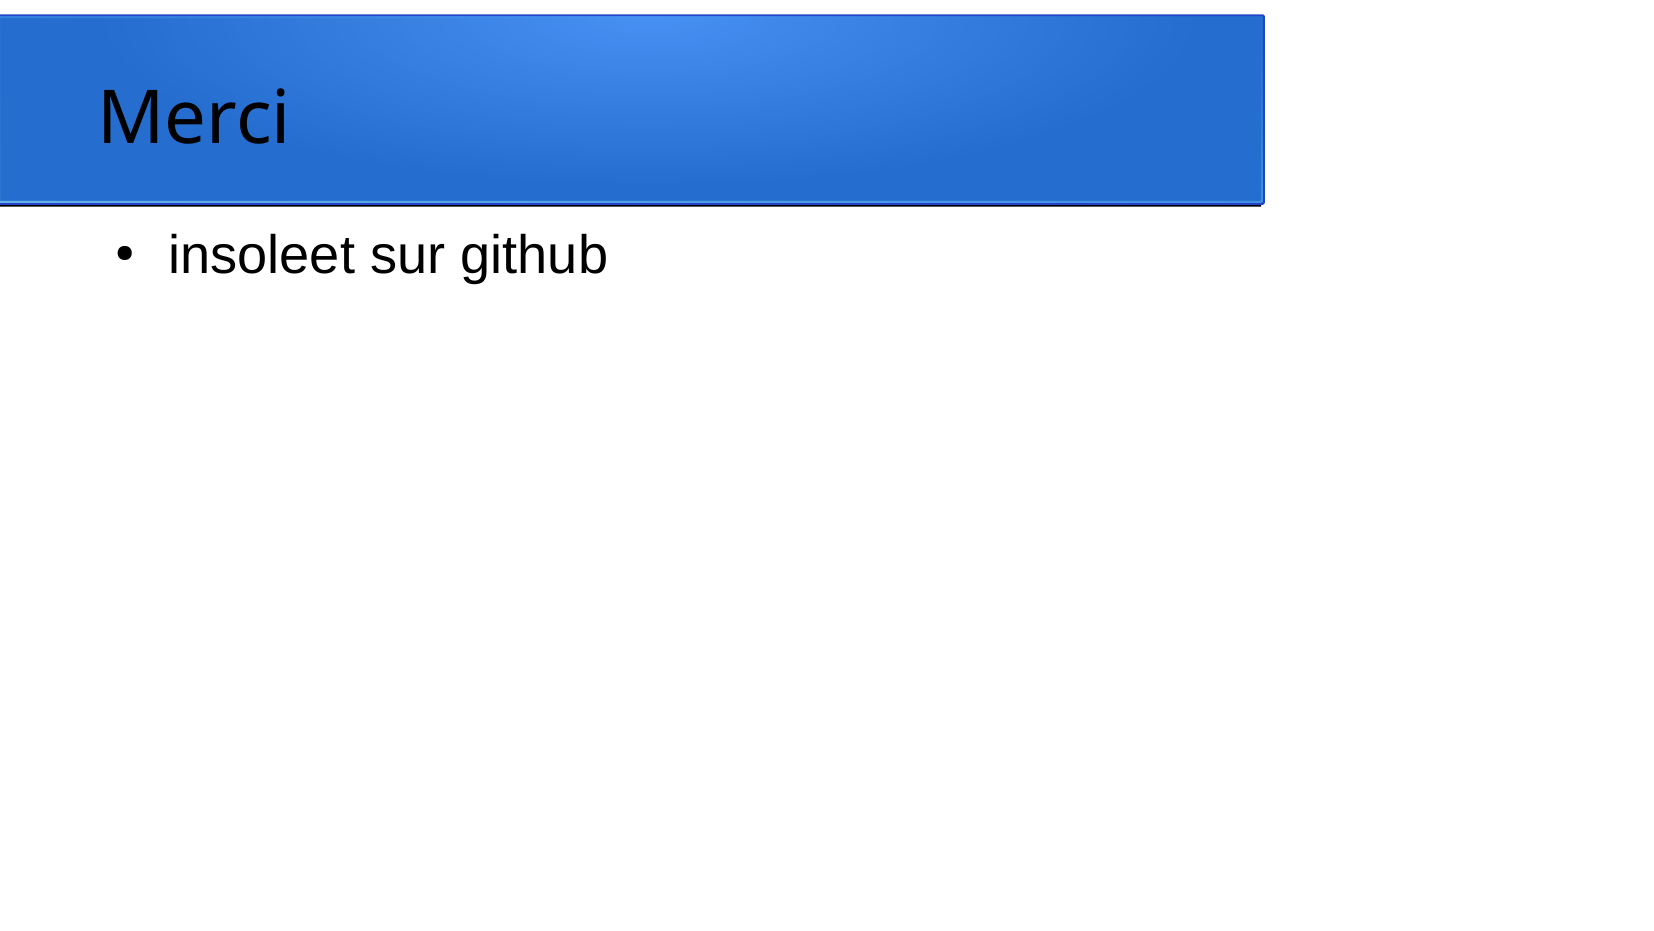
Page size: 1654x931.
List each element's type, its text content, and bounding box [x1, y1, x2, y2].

title Merci [82, 37, 1571, 193]
list insoleet sur github [82, 216, 1571, 719]
